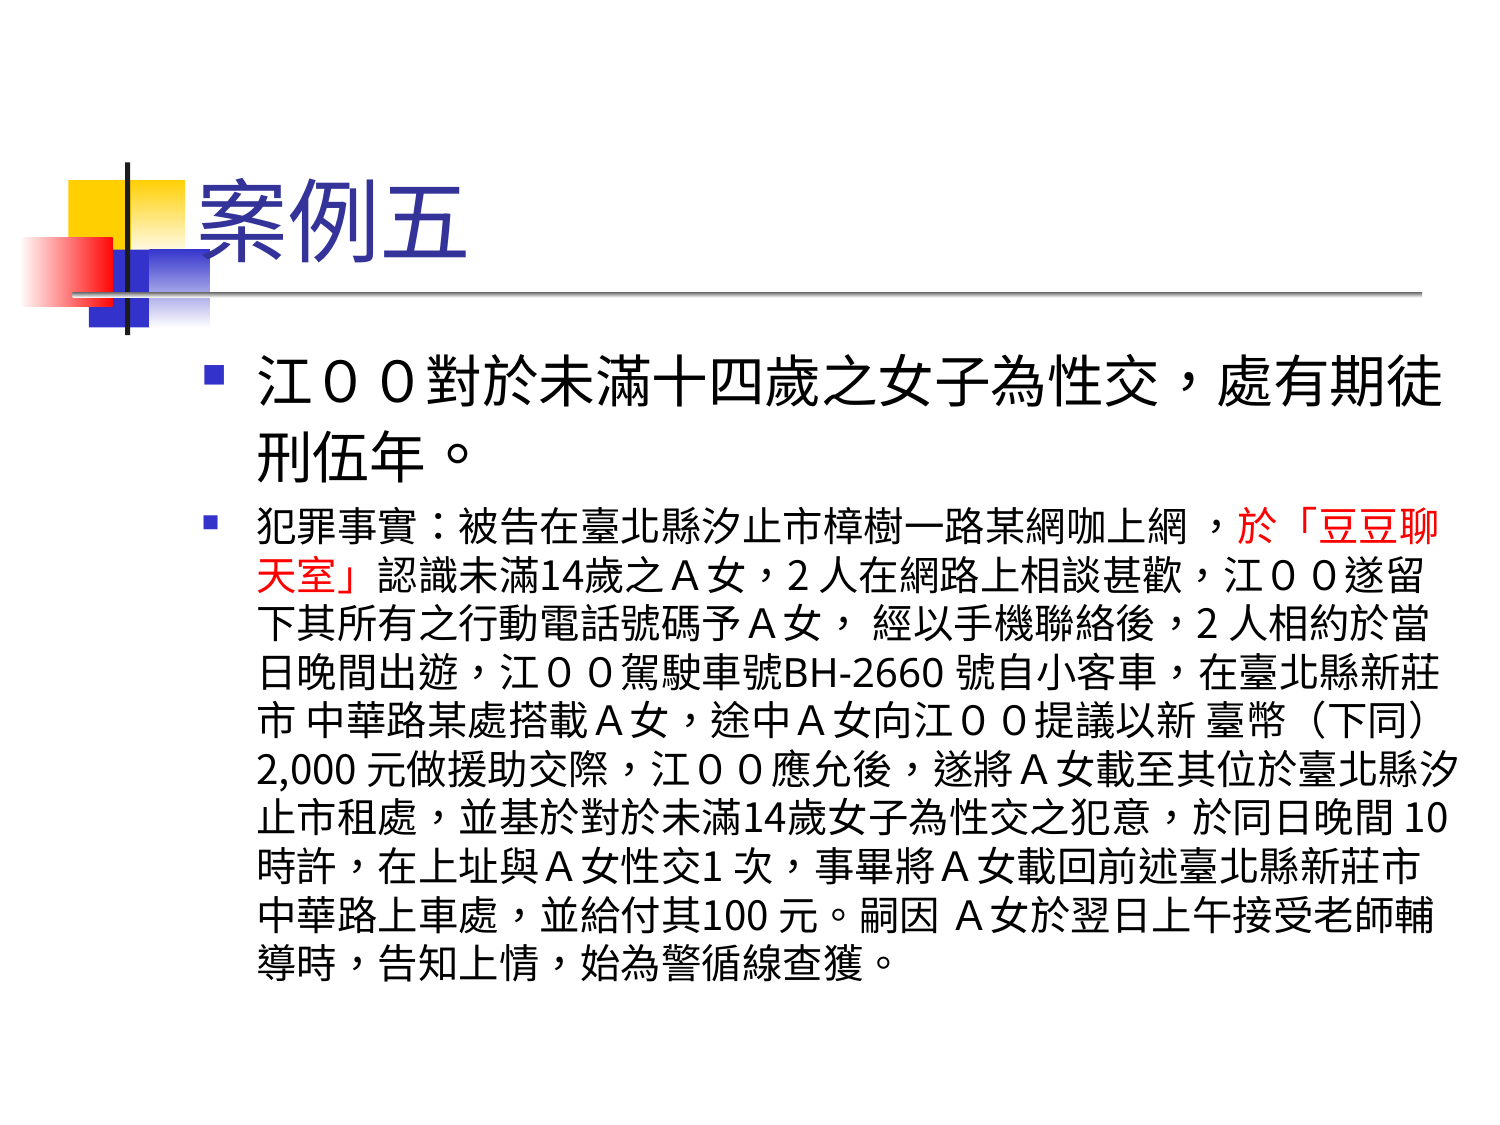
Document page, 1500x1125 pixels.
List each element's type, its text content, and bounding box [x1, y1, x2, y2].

title 案例五 [188, 101, 1468, 289]
list 江００對於未滿十四歲之女子為性交，處有期徒刑伍年。 犯罪事實：被告在臺北縣汐止市樟樹一路某網咖上網 ，於「豆豆聊天室」認識未滿14歲之Ａ女，2 人在網路上相談甚歡，江００遂留下其所有之行動電話號碼予Ａ女， 經以手機聯絡後，2 人相約於當日晚間出遊，江００駕駛車號BH-2660 號自小客車，在臺北縣新莊市 中華路某處搭載Ａ女，途中Ａ女向江００提議以新 臺幣（下同）2,000 元做援助交際，江００應允後，遂將Ａ女載至其位於臺北縣汐止市租處，並基於對於未滿14歲女子為性交之犯意，於同日晚間 10時許，在上址與Ａ女性交1 次，事畢將Ａ女載回前述臺北縣新莊市中華路上車處，並給付其100 元。嗣因 Ａ女於翌日上午接受老師輔導時，告知上情，始為警循線查獲。 [193, 331, 1469, 1007]
